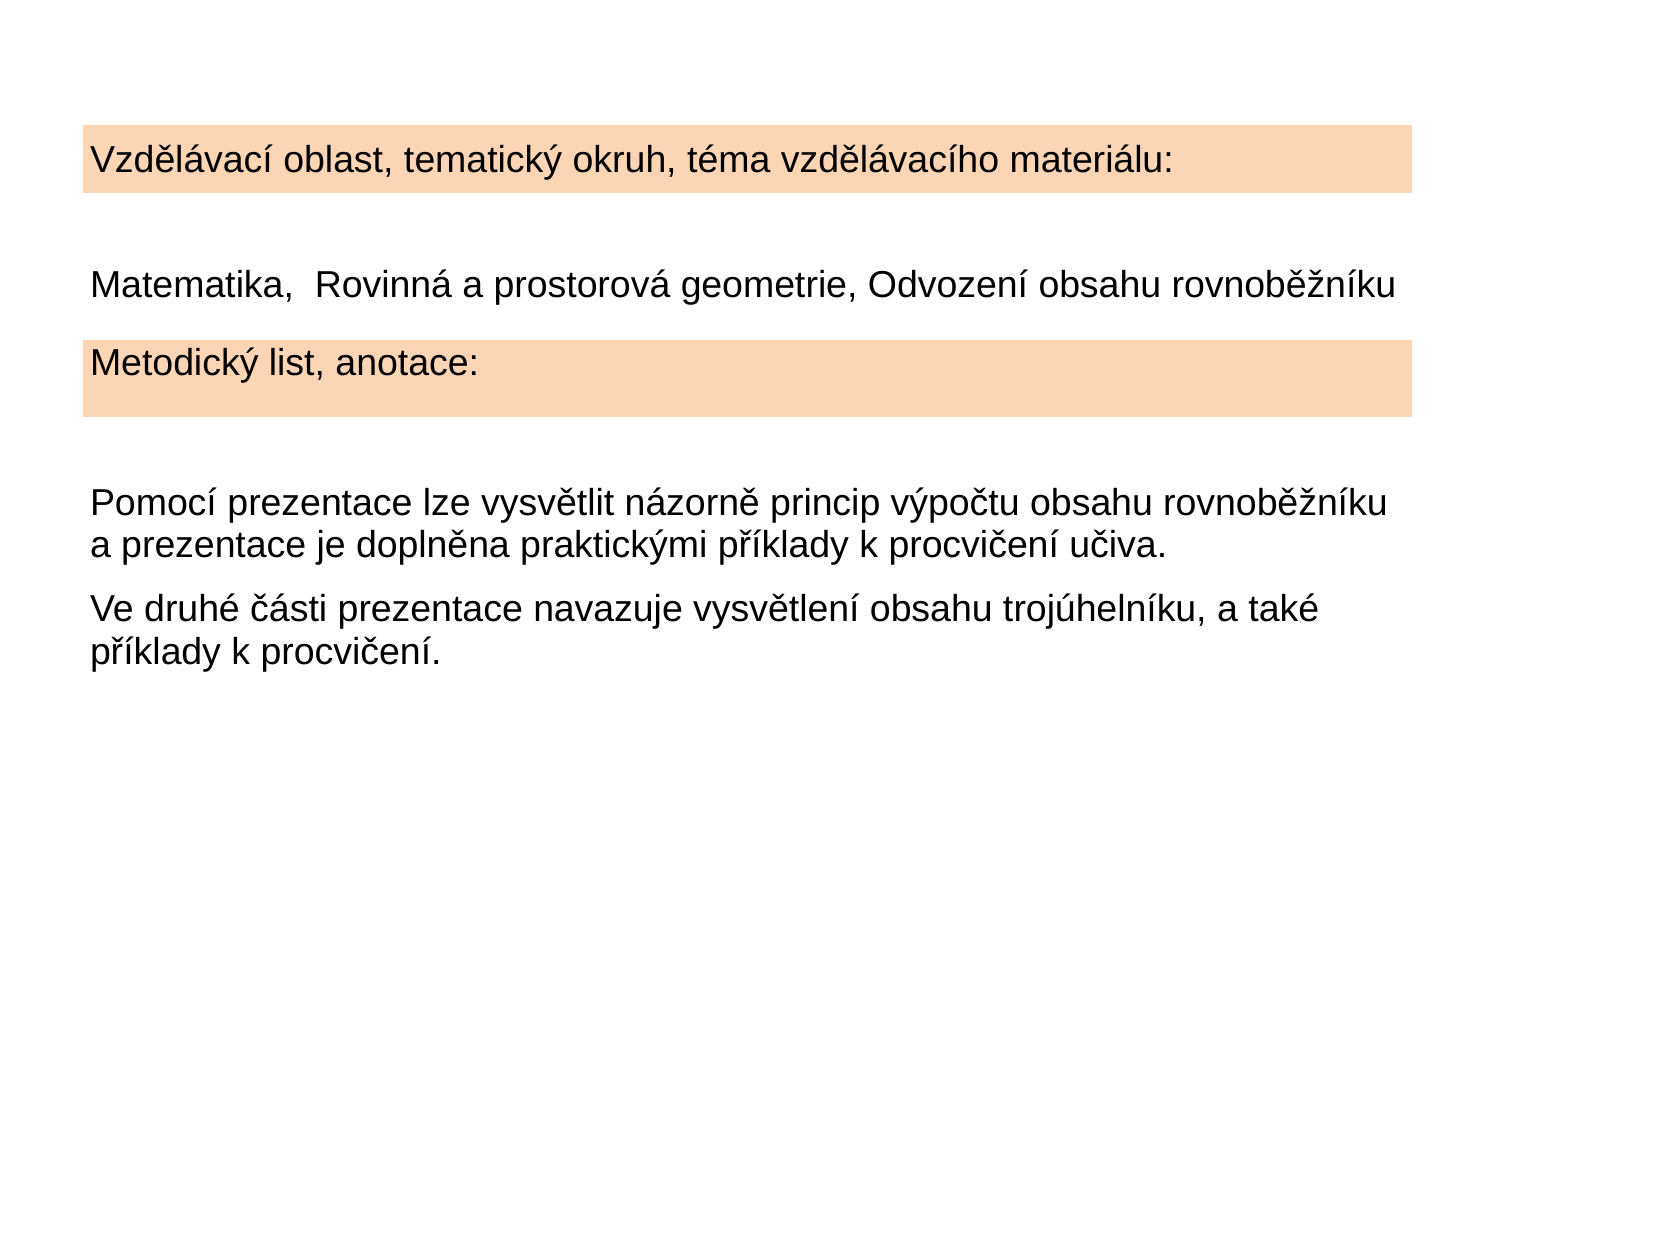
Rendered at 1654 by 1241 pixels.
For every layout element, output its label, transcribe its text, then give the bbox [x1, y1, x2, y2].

table_cell Matematika, Rovinná a prostorová geometrie, Odvození obsahu rovnoběžníku [83, 193, 1412, 340]
table_cell Metodický list, anotace: [83, 340, 1412, 417]
table_cell Pomocí prezentace lze vysvětlit názorně princip výpočtu obsahu rovnoběžníku a prezentace je doplněna praktickými příklady k procvičení učiva. Ve druhé části prezentace navazuje vysvětlení obsahu trojúhelníku, a také příklady k procvičení. [83, 417, 1412, 979]
table_header Vzdělávací oblast, tematický okruh, téma vzdělávacího materiálu: [83, 125, 1412, 193]
